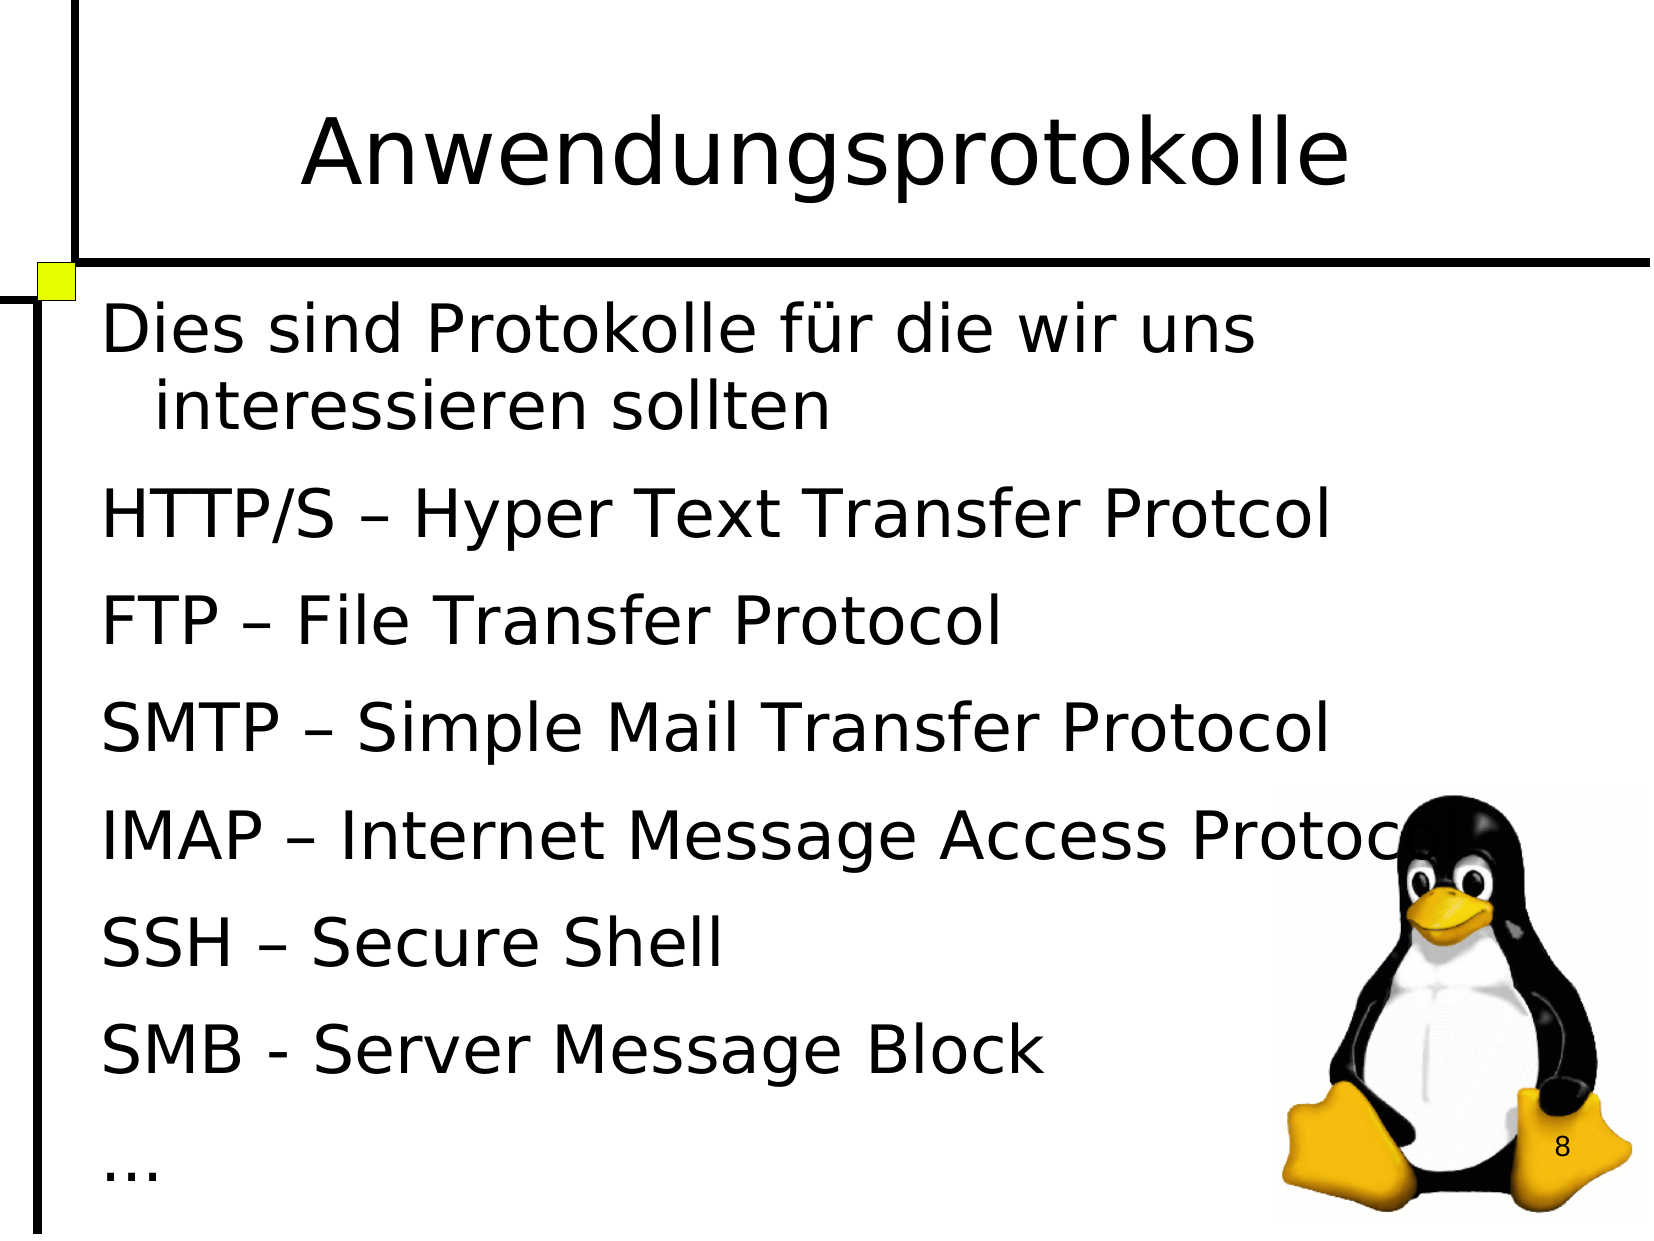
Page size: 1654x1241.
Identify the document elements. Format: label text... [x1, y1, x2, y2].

title Anwendungsprotokolle [82, 49, 1571, 257]
list Dies sind Protokolle für die wir uns interessieren sollten HTTP/S – Hyper Text Transfer Protcol FTP – File Transfer Protocol SMTP – Simple Mail Transfer Protocol IMAP – Internet Message Access Protocol SSH – Secure Shell SMB - Server Message Block ... [82, 290, 1571, 1197]
picture [1275, 787, 1642, 1223]
